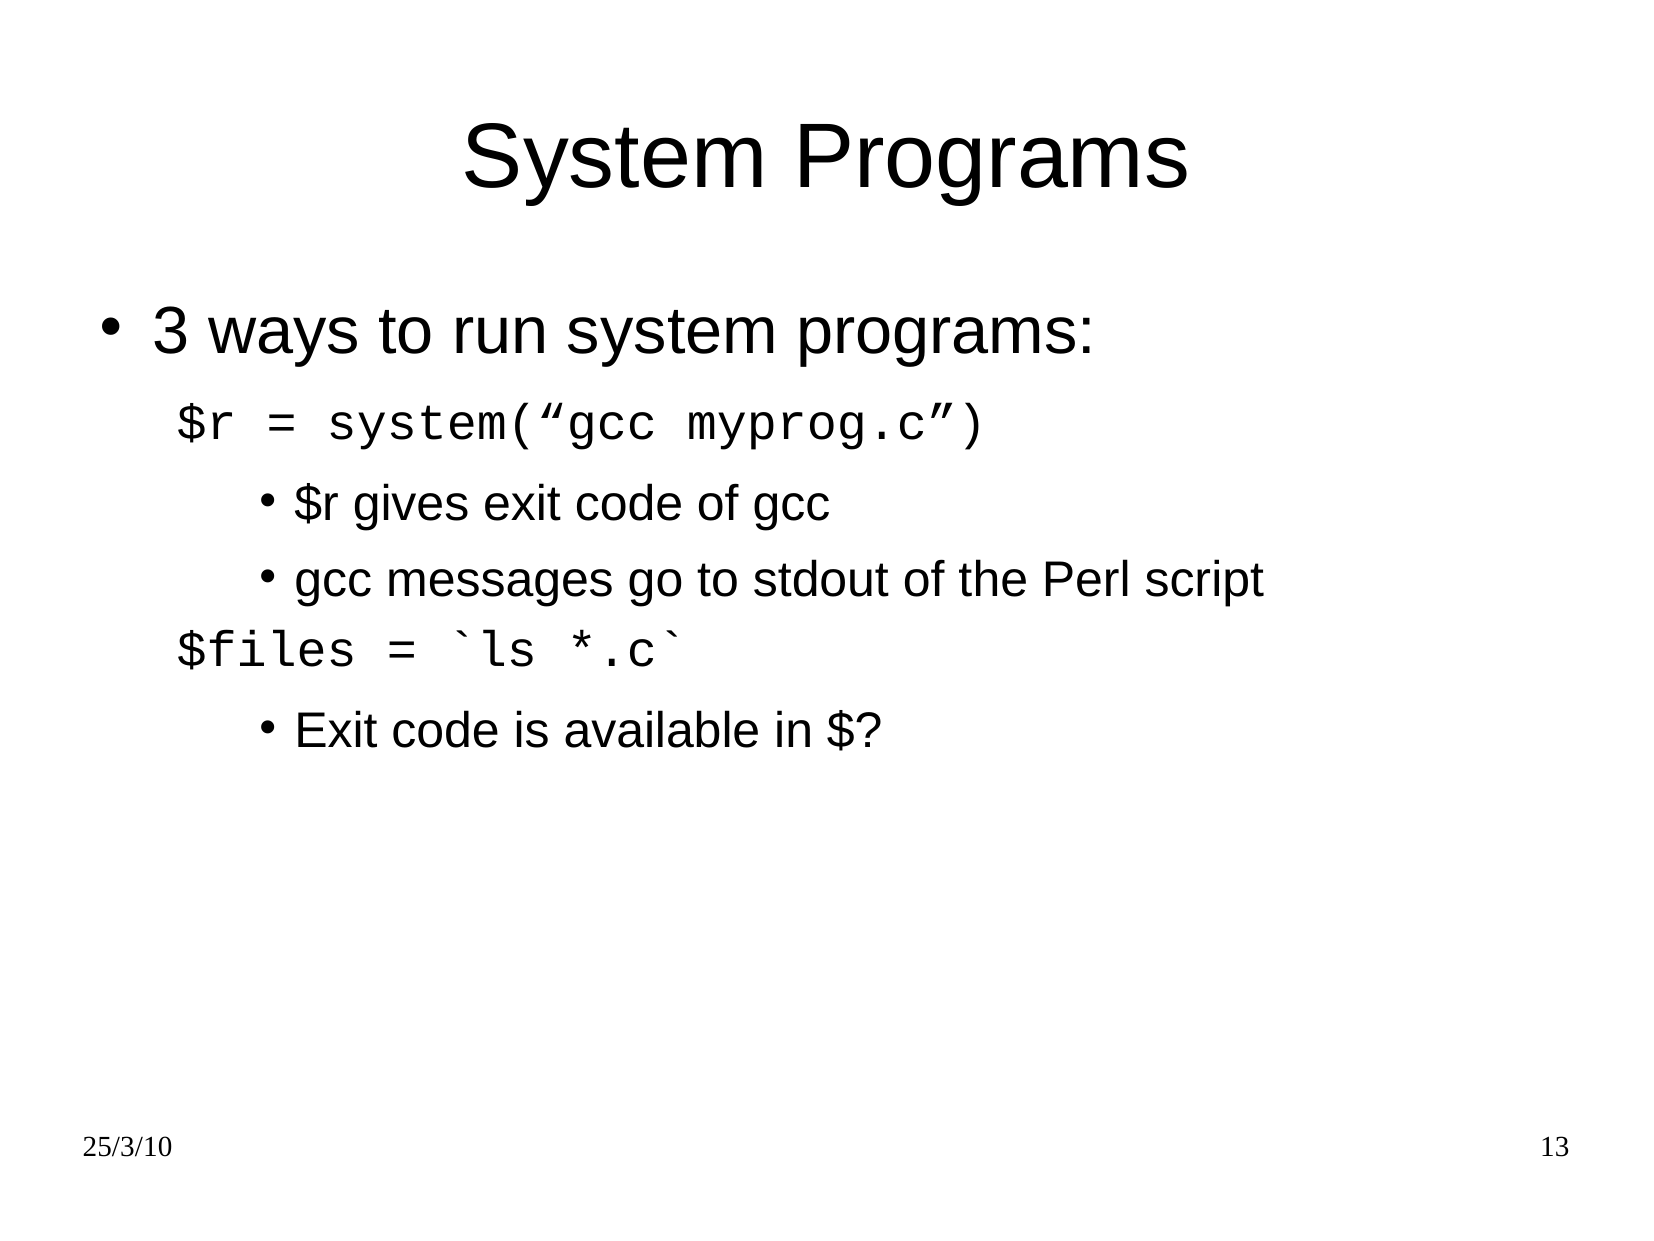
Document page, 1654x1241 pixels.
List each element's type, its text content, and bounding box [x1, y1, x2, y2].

title System Programs [82, 56, 1571, 250]
list 3 ways to run system programs: $r = system(“gcc myprog.c”) $r gives exit code of gcc gcc messages go to stdout of the Perl script $files = `ls *.c` Exit code is available in $? [82, 290, 1654, 1094]
